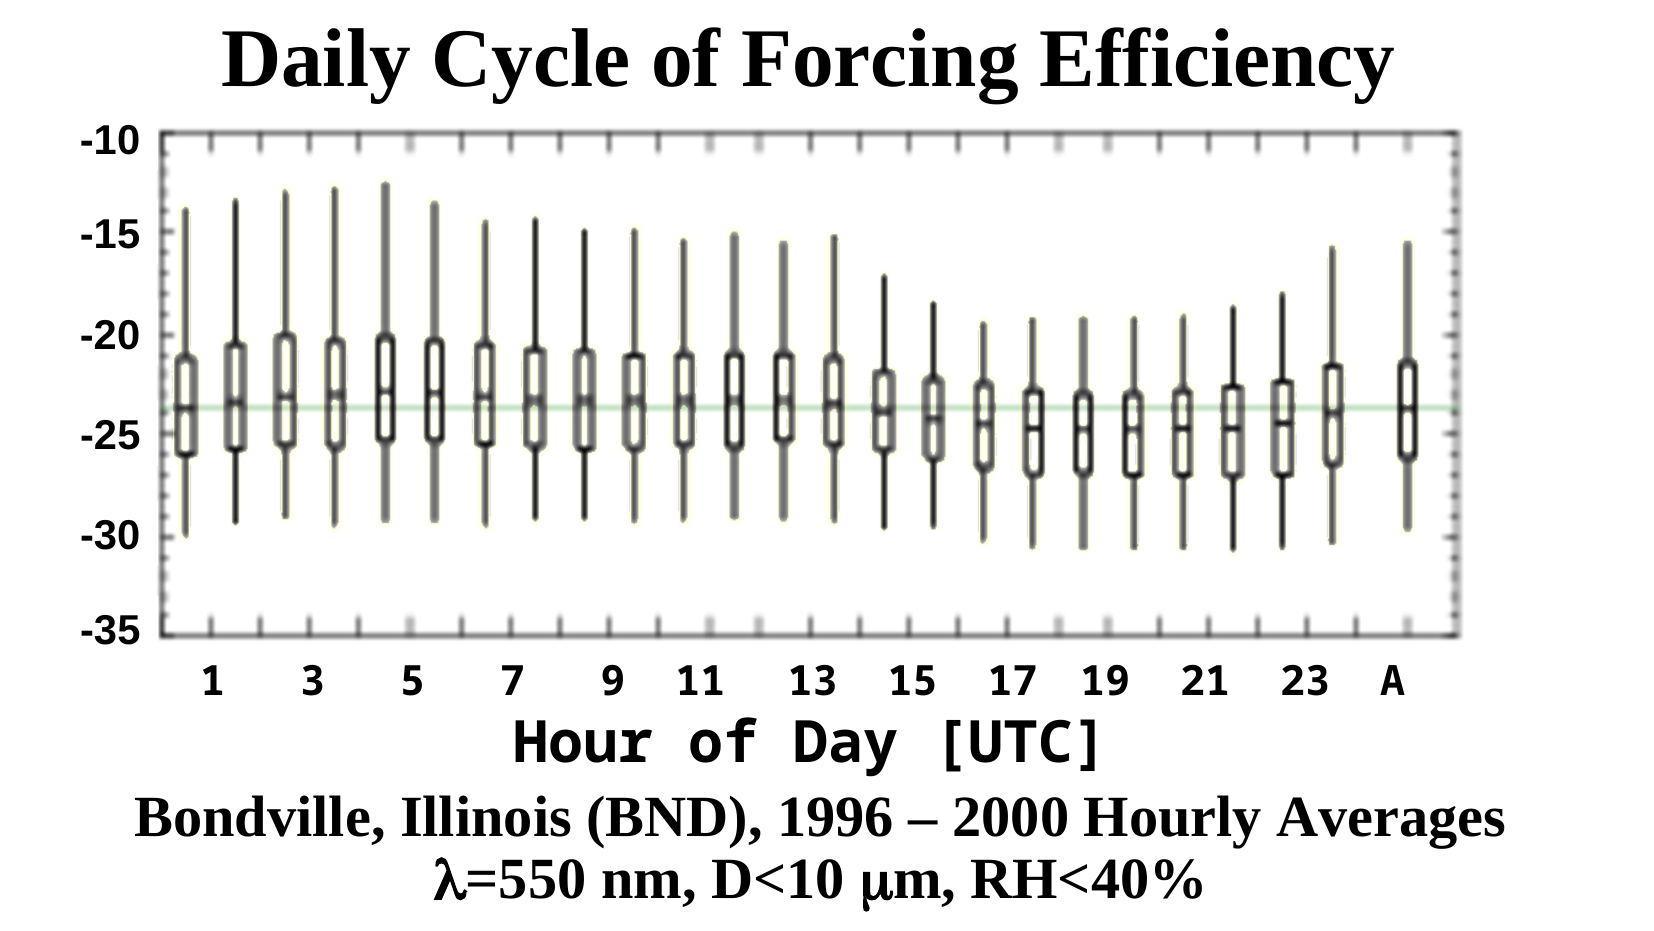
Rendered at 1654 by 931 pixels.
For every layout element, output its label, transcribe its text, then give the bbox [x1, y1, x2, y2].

picture [35, 84, 1506, 737]
title Daily Cycle of Forcing Efficiency [109, 0, 1510, 111]
text_box -30 [65, 500, 159, 566]
text_box -20 [65, 300, 159, 365]
text_box -25 [65, 400, 159, 466]
text_box -10 [64, 105, 158, 170]
text_box -35 [65, 595, 159, 661]
text_box -15 [65, 199, 159, 265]
text_box Bondville, Illinois (BND), 1996 – 2000 Hourly Averages =550 nm, D<10 m, RH<40% [70, 777, 1571, 920]
text_box 1 3 5 7 9 11 13 15 17 19 21 23 A Hour of Day [UTC] [160, 646, 1462, 782]
